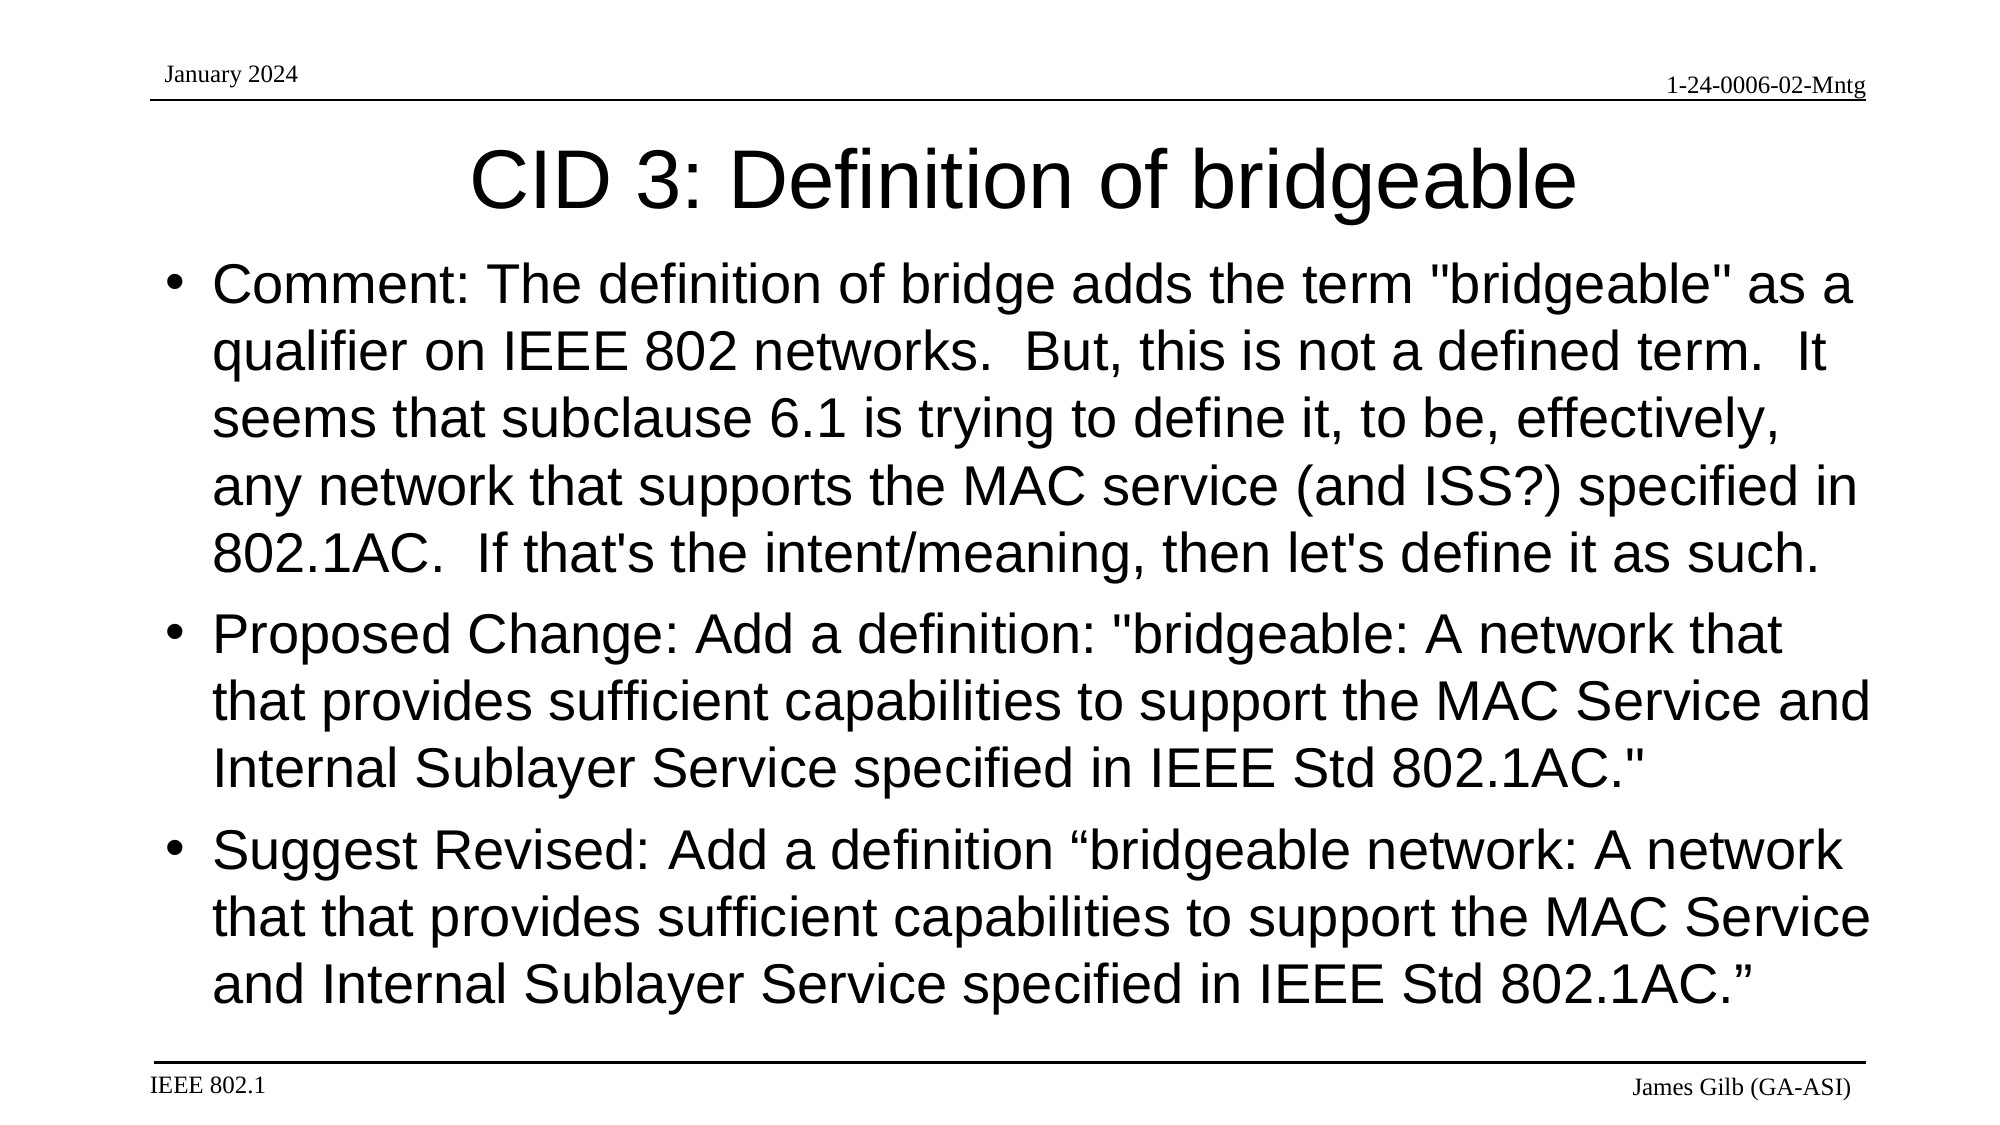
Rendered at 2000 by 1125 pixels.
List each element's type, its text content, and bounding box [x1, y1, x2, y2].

title CID 3: Definition of bridgeable [149, 112, 1900, 238]
list Comment: The definition of bridge adds the term "bridgeable" as a qualifier on IEEE 802 networks. But, this is not a defined term. It seems that subclause 6.1 is trying to define it, to be, effectively, any network that supports the MAC service (and ISS?) specified in 802.1AC. If that's the intent/meaning, then let's define it as such. Proposed Change: Add a definition: "bridgeable: A network that that provides sufficient capabilities to support the MAC Service and Internal Sublayer Service specified in IEEE Std 802.1AC." Suggest Revised: Add a definition “bridgeable network: A network that that provides sufficient capabilities to support the MAC Service and Internal Sublayer Service specified in IEEE Std 802.1AC.” [149, 239, 1900, 1051]
